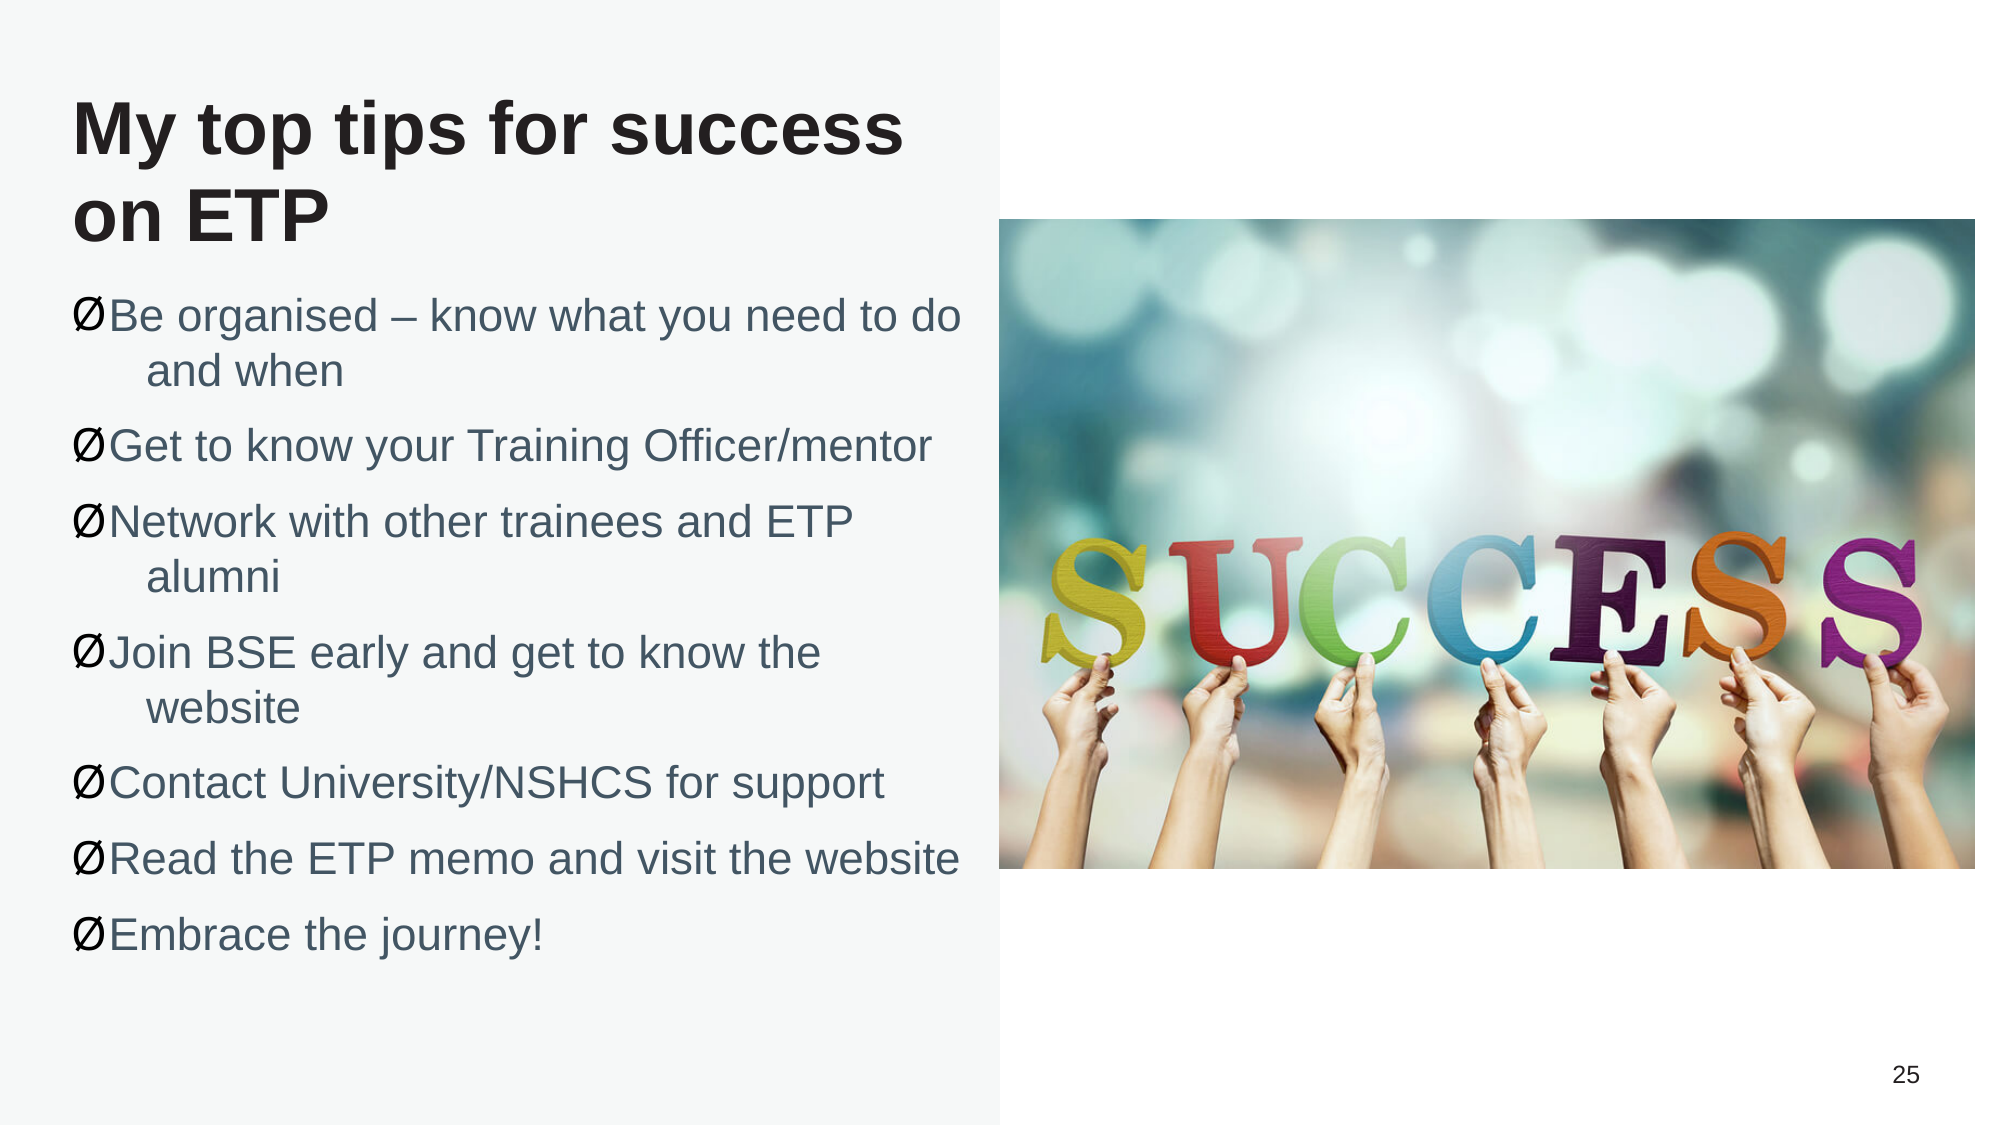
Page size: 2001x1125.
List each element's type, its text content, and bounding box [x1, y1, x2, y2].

title My top tips for success on ETP [57, 74, 1002, 266]
list Be organised – know what you need to do and when Get to know your Training Officer/mentor Network with other trainees and ETP alumni Join BSE early and get to know the website Contact University/NSHCS for support Read the ETP memo and visit the website Embrace the journey! [56, 277, 986, 1125]
picture [999, 219, 1975, 869]
